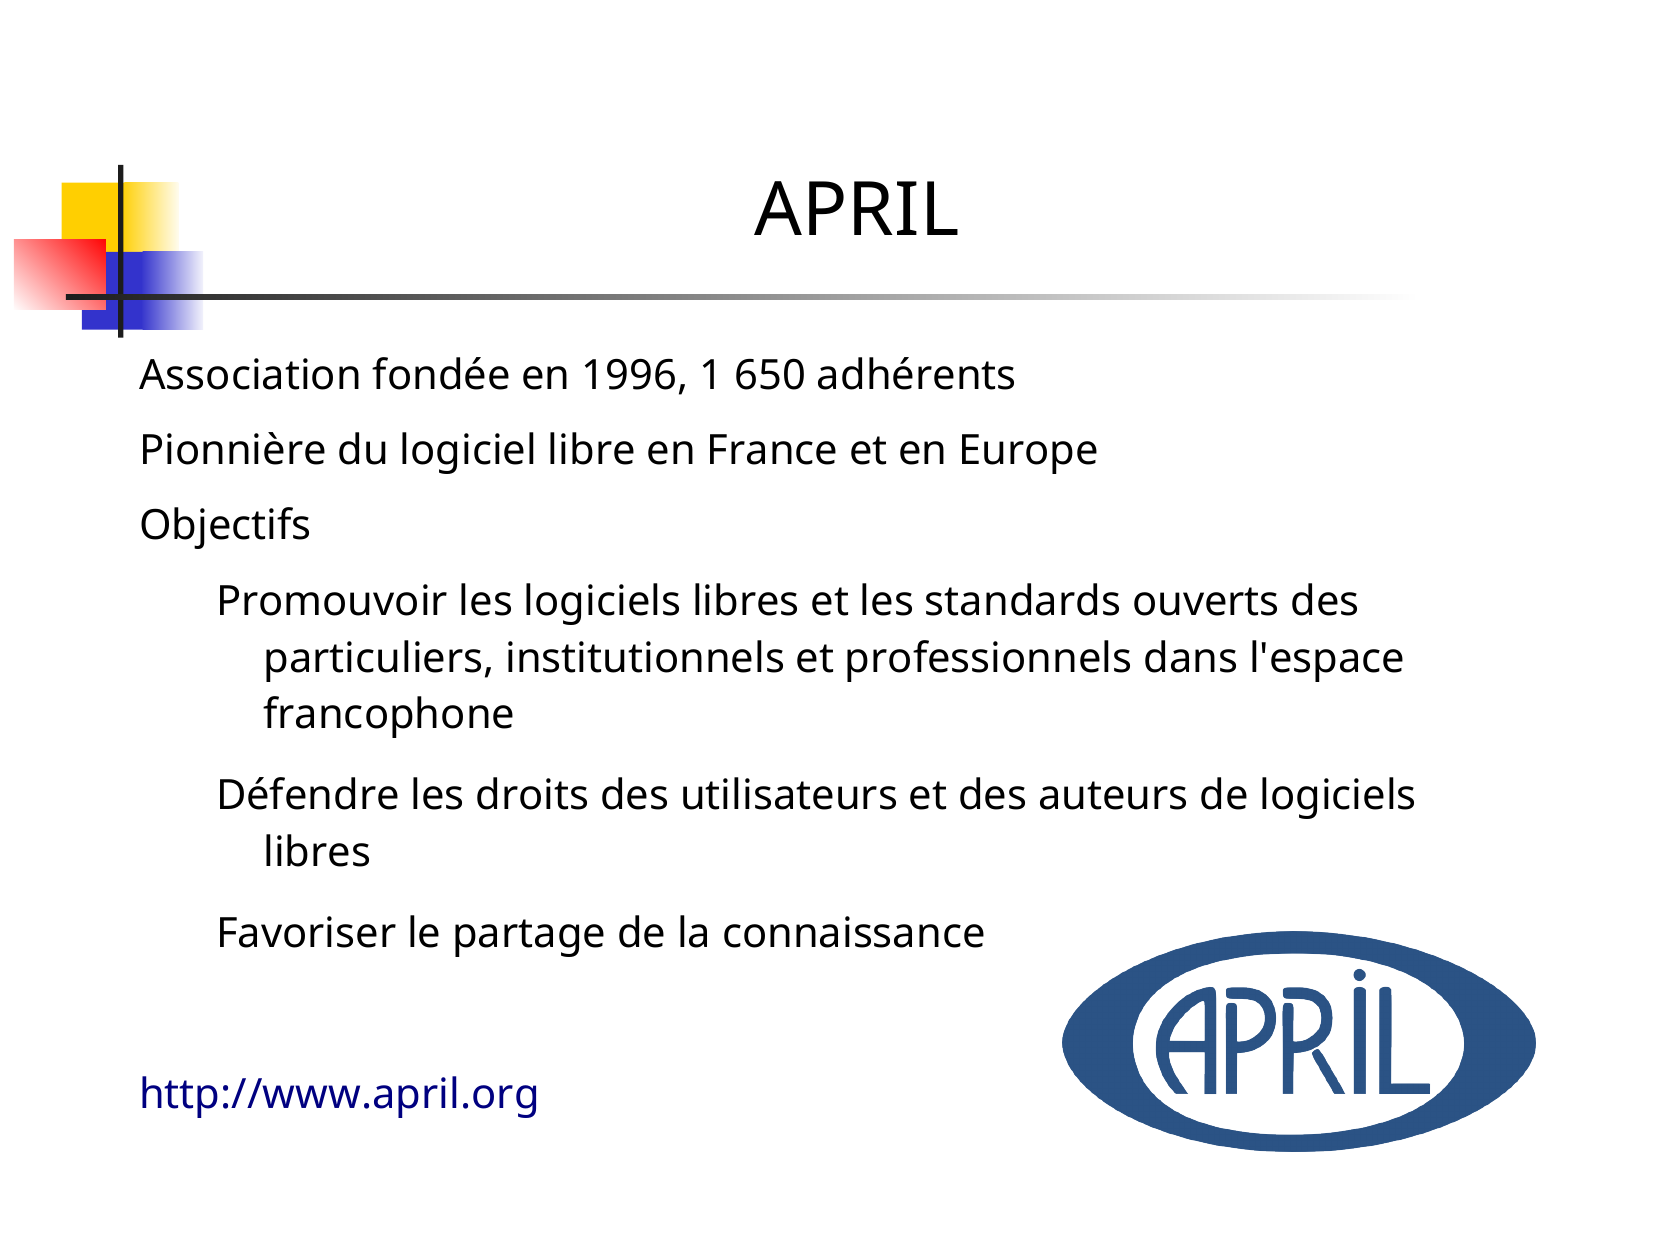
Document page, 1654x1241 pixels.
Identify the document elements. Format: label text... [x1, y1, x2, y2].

picture [1062, 931, 1536, 1152]
title APRIL [121, 102, 1534, 311]
list Association fondée en 1996, 1 650 adhérents Pionnière du logiciel libre en France et en Europe Objectifs Promouvoir les logiciels libres et les standards ouverts des particuliers, institutionnels et professionnels dans l'espace francophone Défendre les droits des utilisateurs et des auteurs de logiciels libres Favoriser le partage de la connaissance http://www.april.org [121, 344, 1534, 1127]
